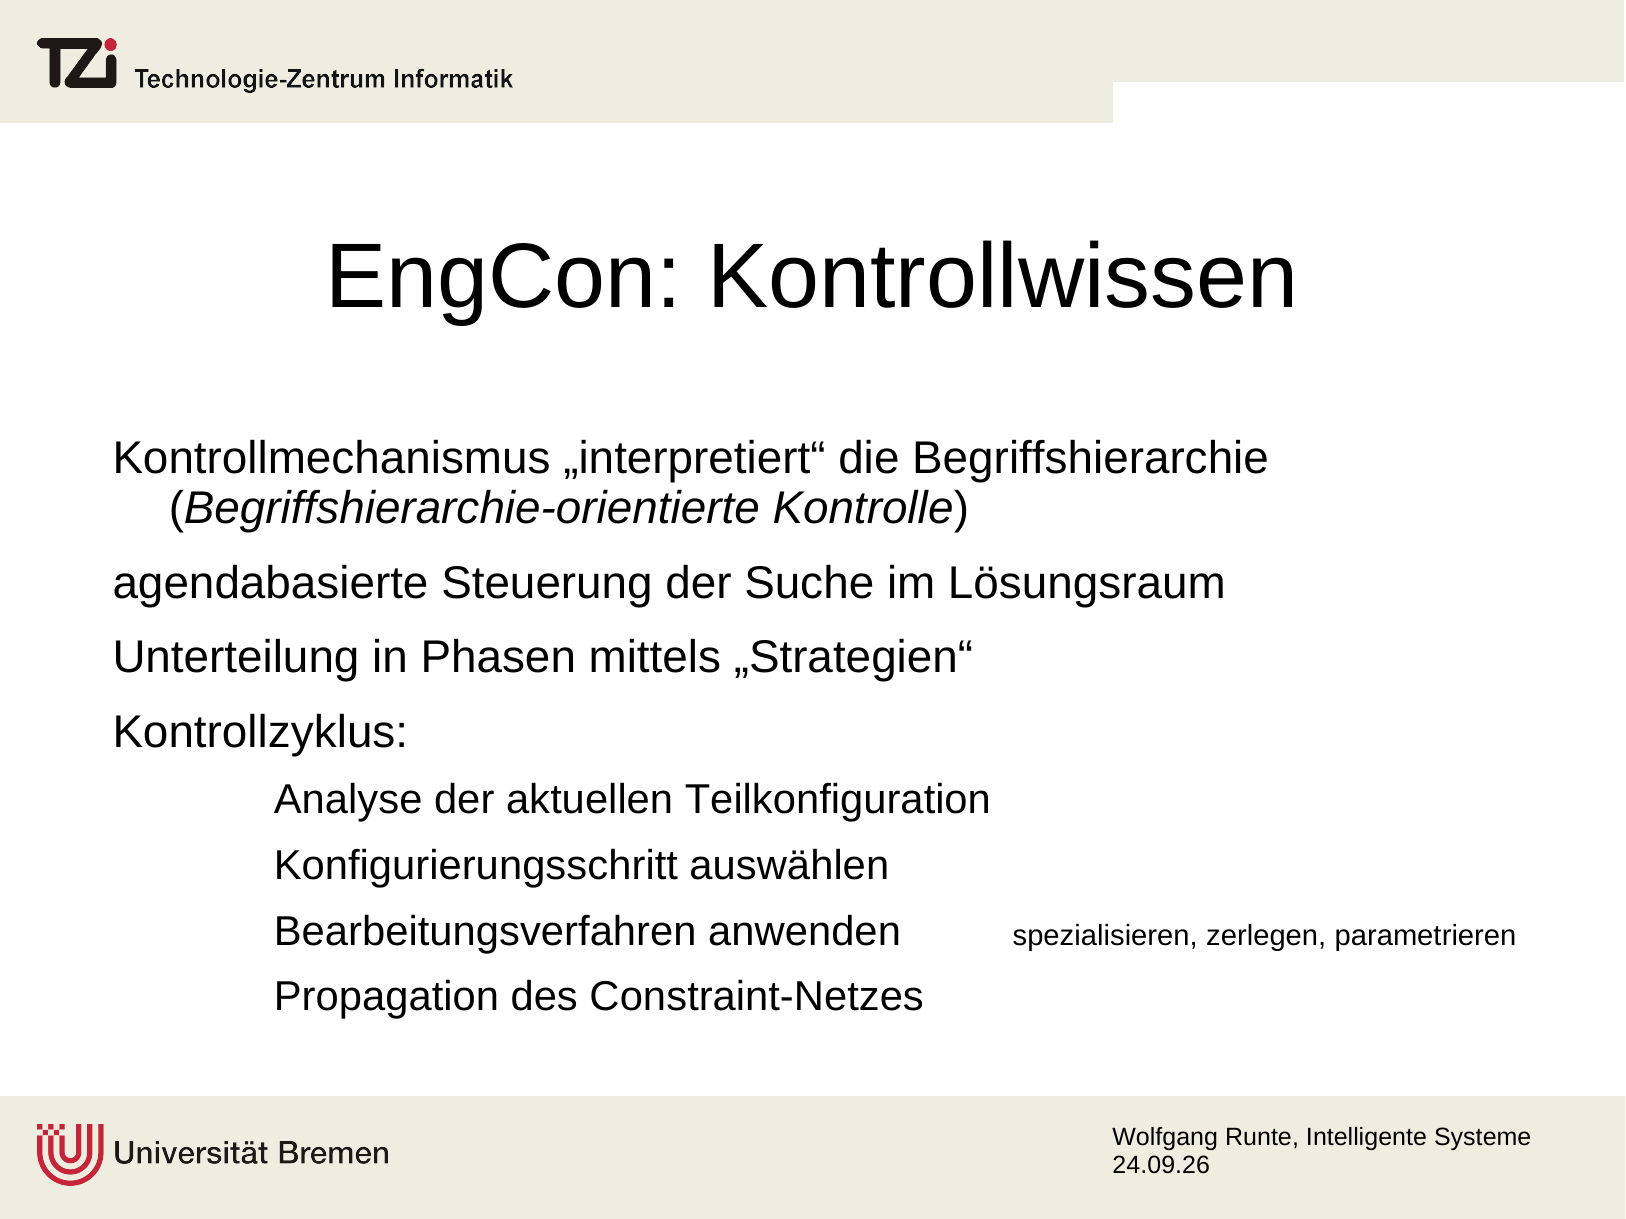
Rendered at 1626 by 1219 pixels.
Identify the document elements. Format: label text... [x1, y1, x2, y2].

list Kontrollmechanismus „interpretiert“ die Begriffshierarchie (Begriffshierarchie-orientierte Kontrolle) agendabasierte Steuerung der Suche im Lösungsraum Unterteilung in Phasen mittels „Strategien“ Kontrollzyklus: Analyse der aktuellen Teilkonfiguration Konfigurierungsschritt auswählen Bearbeitungsverfahren anwenden spezialisieren, zerlegen, parametrieren Propagation des Constraint-Netzes [112, 433, 1537, 1070]
picture [37, 1124, 388, 1186]
title EngCon: Kontrollwissen [112, 162, 1513, 393]
picture [37, 38, 513, 93]
